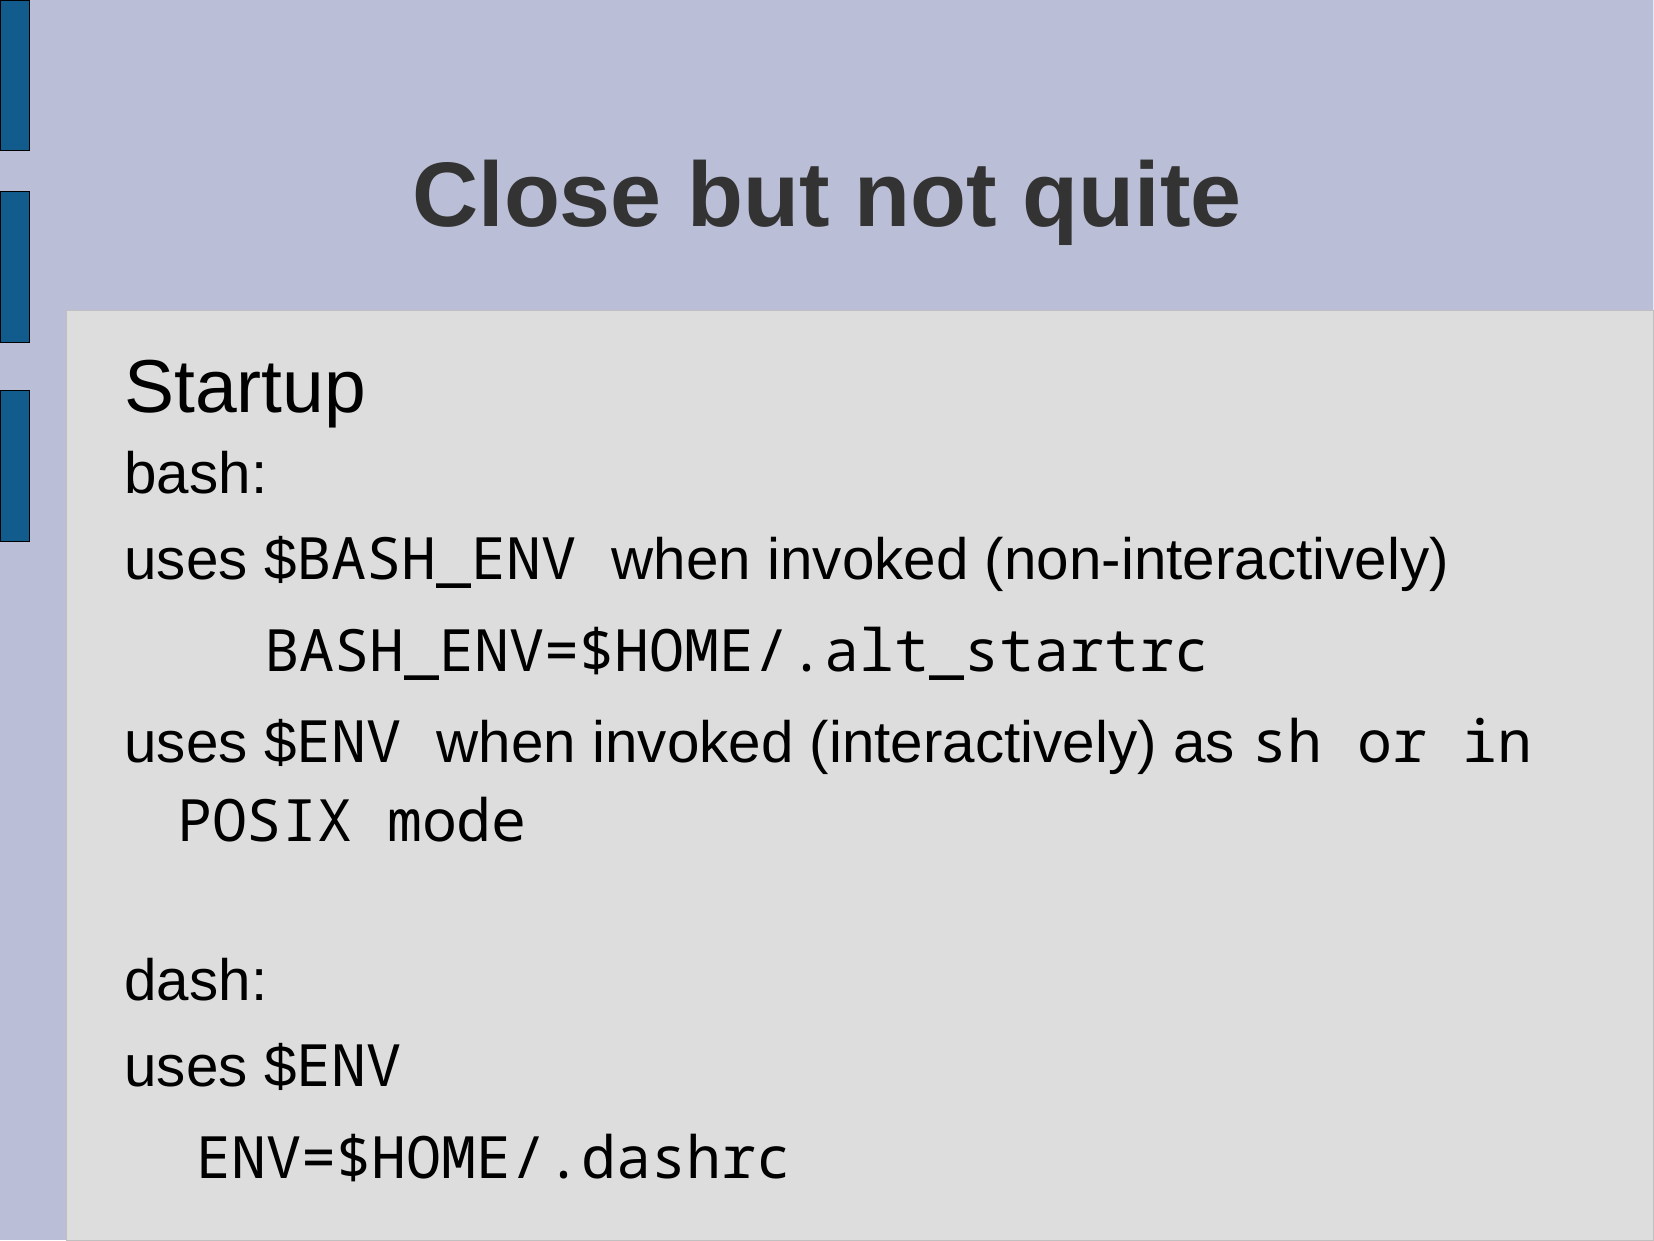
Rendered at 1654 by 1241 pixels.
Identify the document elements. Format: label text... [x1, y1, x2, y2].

list Startup bash: uses $BASH_ENV when invoked (non-interactively) BASH_ENV=$HOME/.alt_startrc uses $ENV when invoked (interactively) as sh or in POSIX mode dash: uses $ENV ENV=$HOME/.dashrc [121, 344, 1534, 1188]
title Close but not quite [121, 98, 1534, 291]
